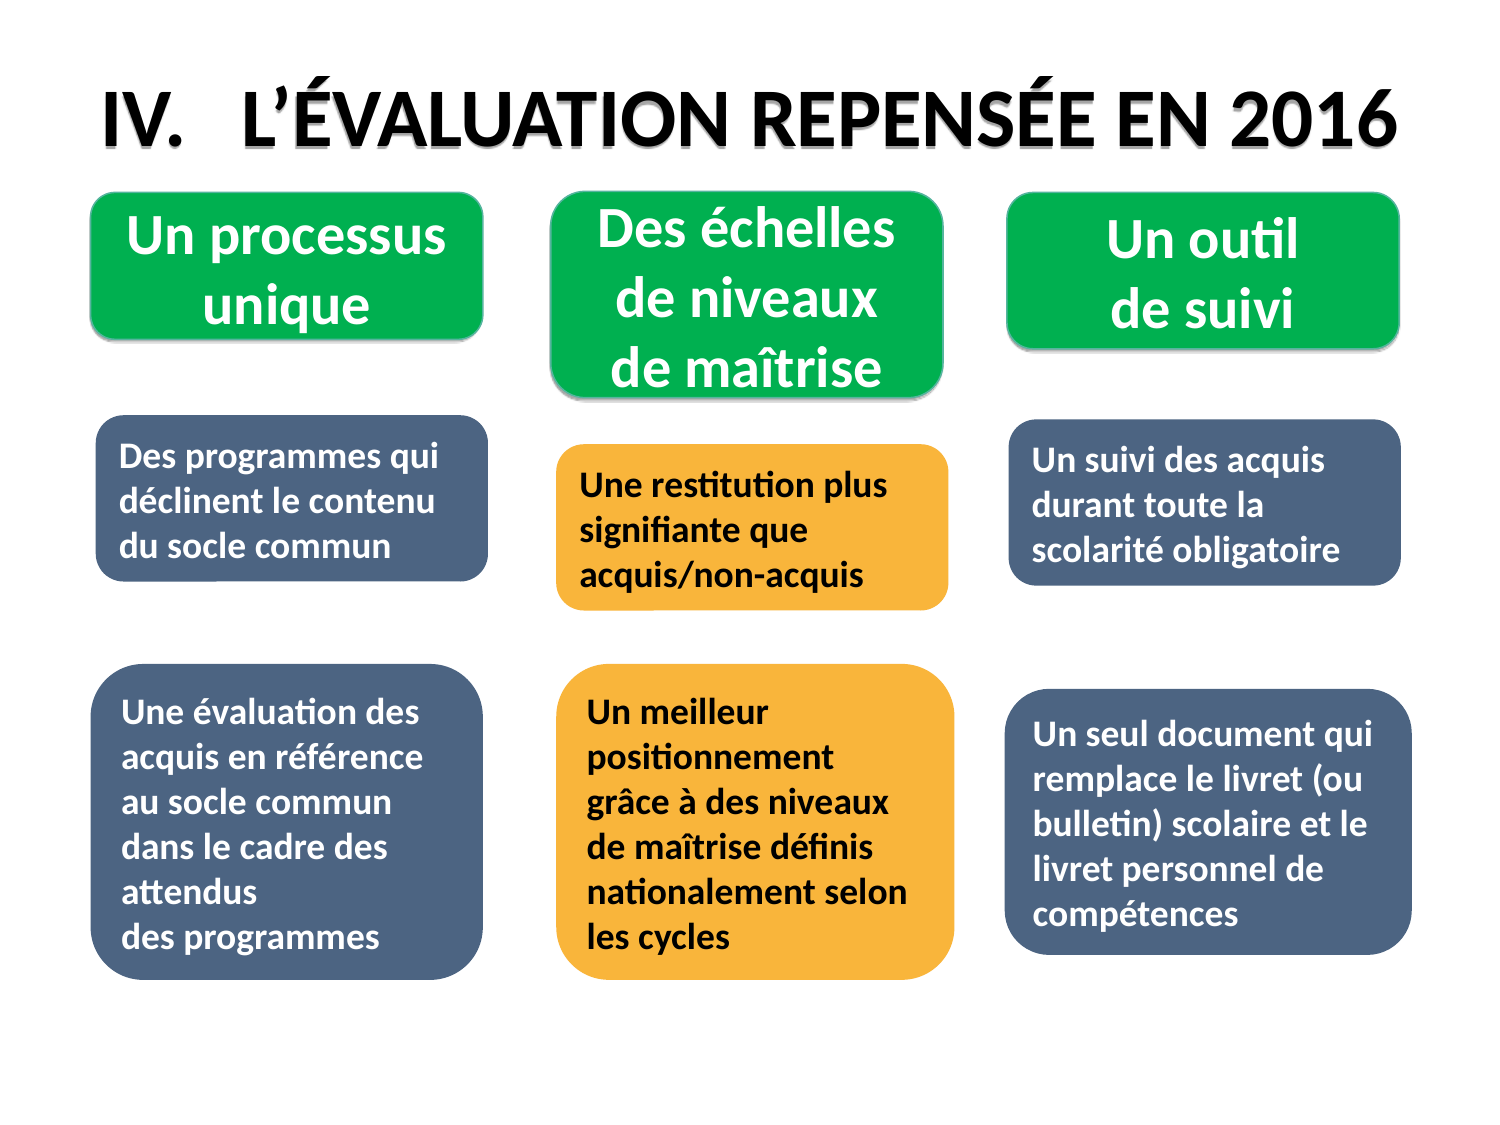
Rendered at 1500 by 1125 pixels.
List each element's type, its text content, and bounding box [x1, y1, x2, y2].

text_box Des programmes qui déclinent le contenu du socle commun [95, 415, 488, 582]
text_box Un seul document qui remplace le livret (ou bulletin) scolaire et le livret personnel de compétences [1004, 688, 1412, 955]
text_box Un suivi des acquis durant toute la scolarité obligatoire [1008, 419, 1401, 586]
title L’ÉVALUATION REPENSÉE EN 2016 [75, 19, 1426, 208]
text_box Un meilleur positionnement grâce à des niveaux de maîtrise définis nationalement selon les cycles [556, 663, 955, 980]
text_box Un outil de suivi [1006, 192, 1400, 349]
text_box Des échelles de niveaux de maîtrise [550, 191, 943, 398]
text_box Une évaluation des acquis en référence au socle commun dans le cadre des attendus des programmes [90, 663, 483, 980]
text_box Une restitution plus signifiante que acquis/non-acquis [556, 444, 949, 611]
text_box Un processus unique [90, 192, 483, 340]
